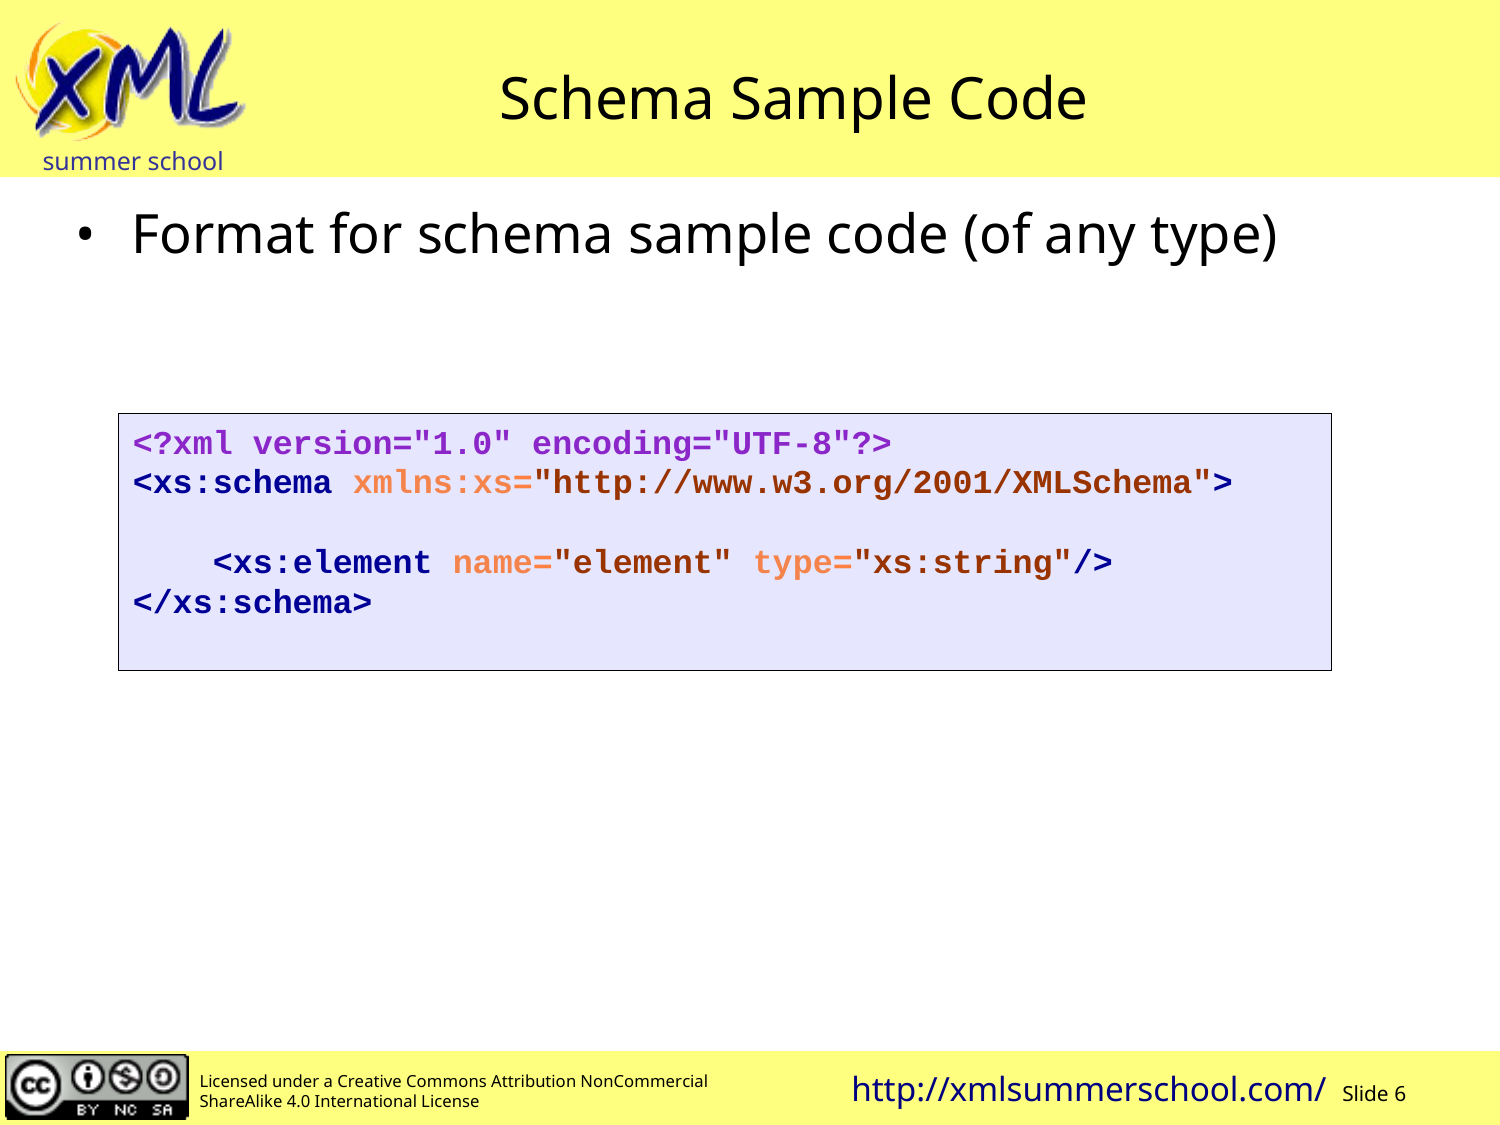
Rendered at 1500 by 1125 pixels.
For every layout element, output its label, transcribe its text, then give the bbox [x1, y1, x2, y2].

title Schema Sample Code [281, 38, 1306, 155]
picture [0, 0, 254, 150]
text_box <?xml version="1.0" encoding="UTF-8"?> <xs:schema xmlns:xs="http://www.w3.org/2001/XMLSchema"> <xs:element name="element" type="xs:string"/> </xs:schema> [118, 413, 1332, 671]
picture [5, 1054, 189, 1120]
list Format for schema sample code (of any type) [75, 195, 1426, 325]
